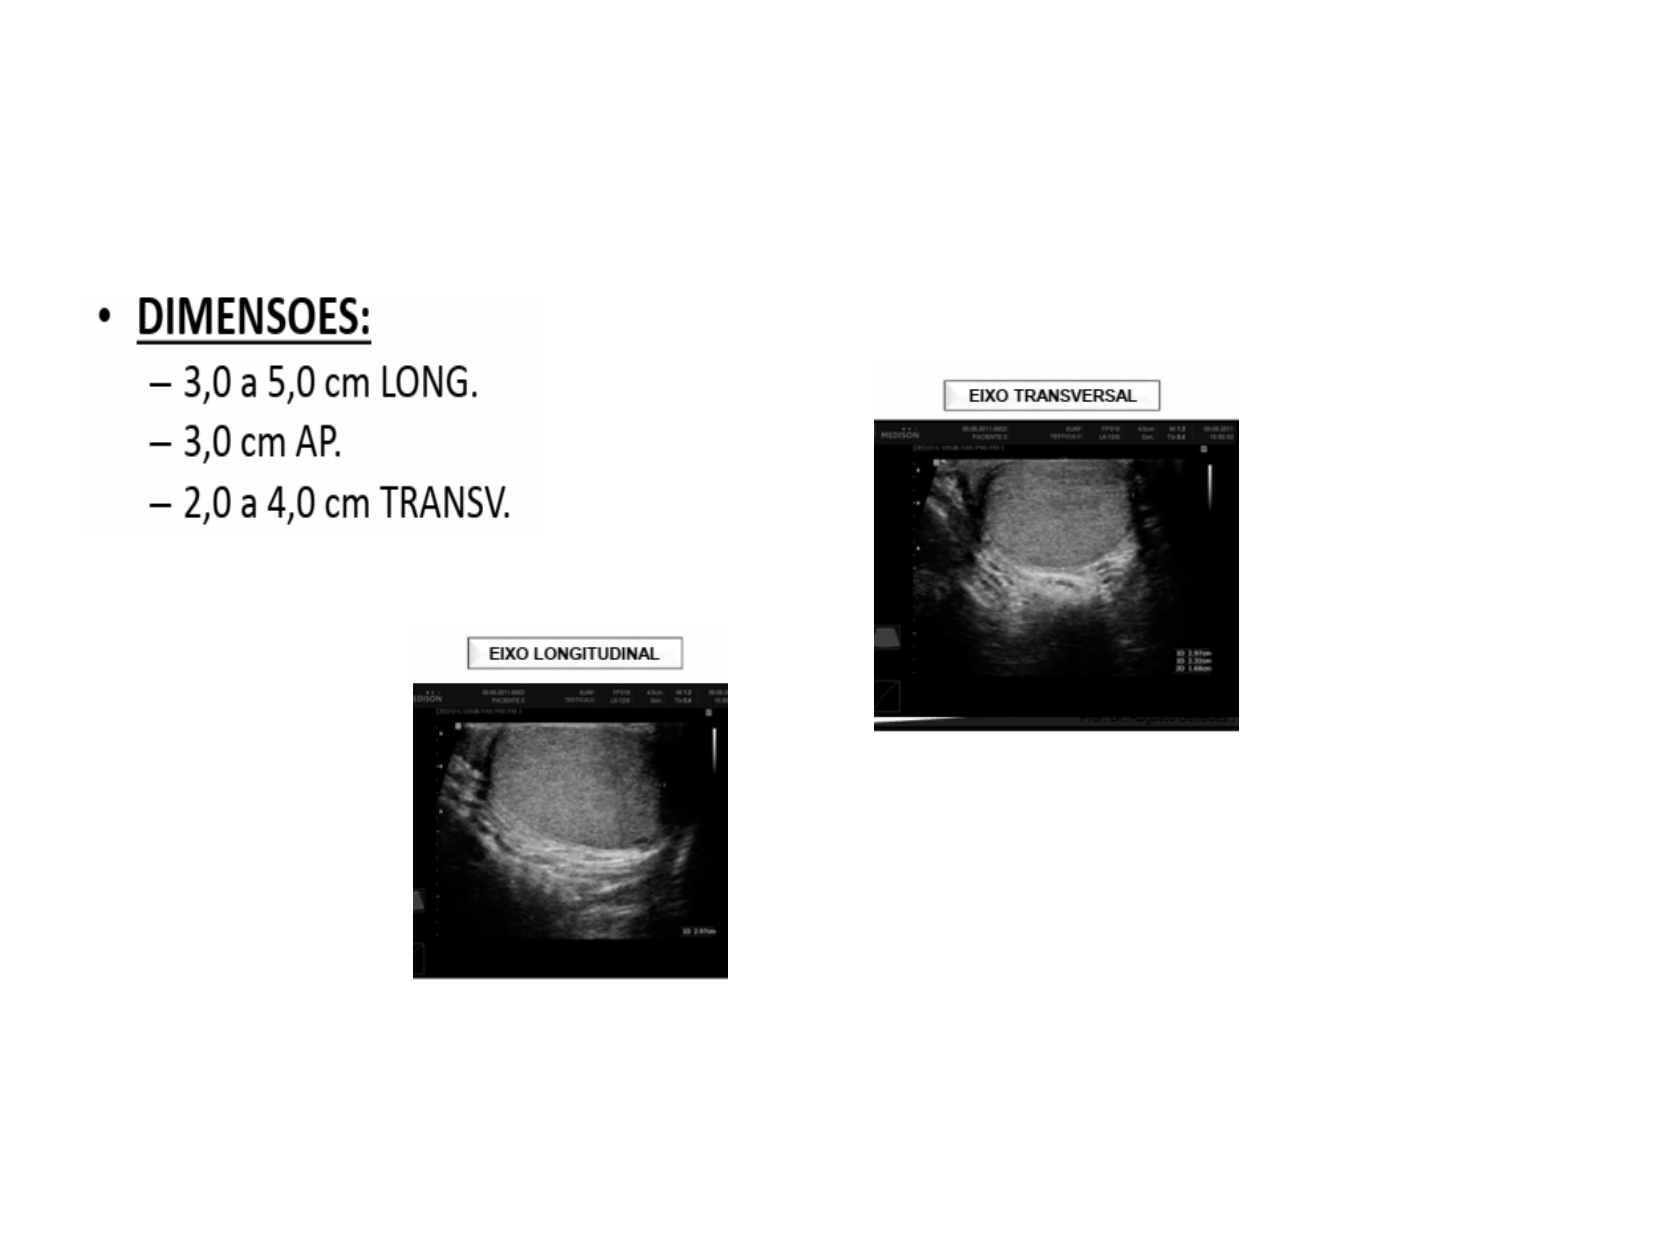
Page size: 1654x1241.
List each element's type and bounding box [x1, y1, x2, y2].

picture [85, 296, 544, 532]
picture [413, 624, 728, 981]
picture [874, 366, 1239, 733]
